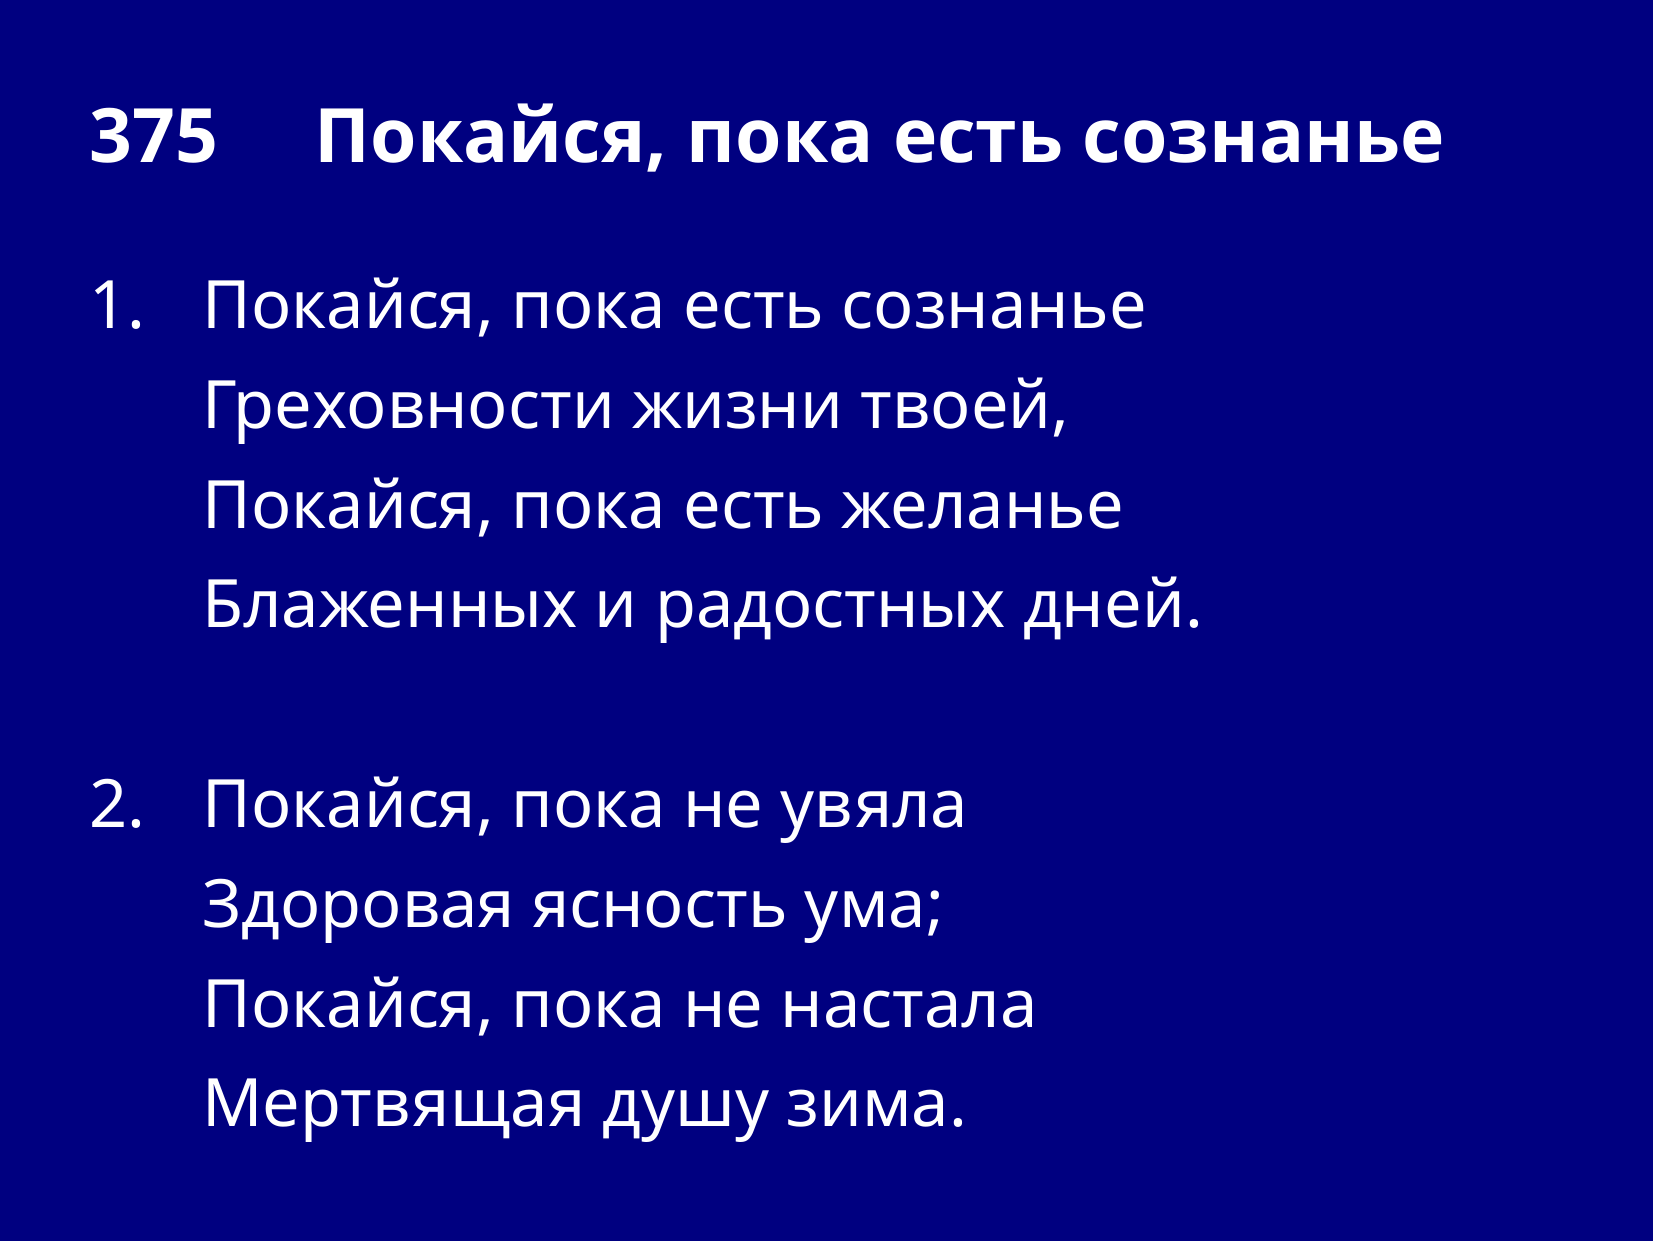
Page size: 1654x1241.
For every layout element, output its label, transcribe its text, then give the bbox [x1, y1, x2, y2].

text_box 375 Покайся, пока есть сознанье [75, 75, 1653, 188]
text_box 1. Покайся, пока есть сознанье Греховности жизни твоей, Покайся, пока есть желанье Блаженных и радостных дней. 2. Покайся, пока не увяла Здоровая ясность ума; Покайся, пока не настала Мертвящая душу зима. [75, 188, 1576, 1163]
